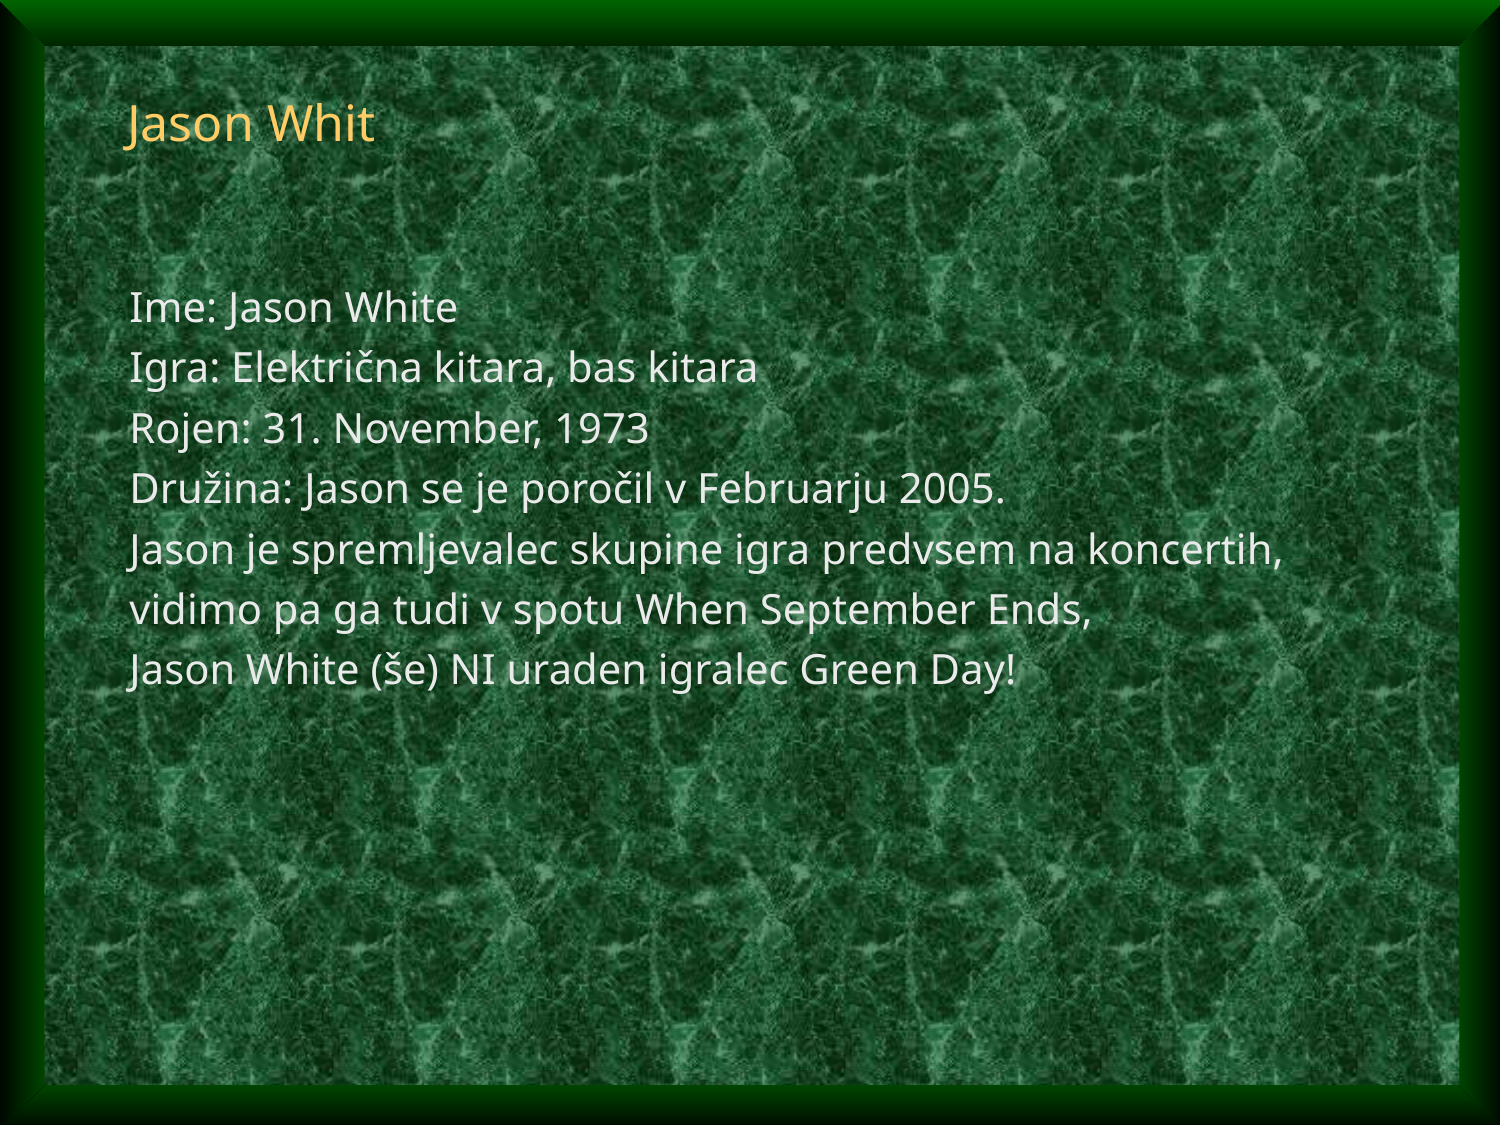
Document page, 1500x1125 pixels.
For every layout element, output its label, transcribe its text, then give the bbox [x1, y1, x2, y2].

list Ime: Jason White Igra: Električna kitara, bas kitara Rojen: 31. November, 1973 Družina: Jason se je poročil v Februarju 2005. Jason je spremljevalec skupine igra predvsem na koncertih, vidimo pa ga tudi v spotu When September Ends, Jason White (še) NI uraden igralec Green Day! [114, 273, 1390, 927]
title Jason Whit [112, 49, 1388, 253]
picture [44, 46, 1460, 1085]
